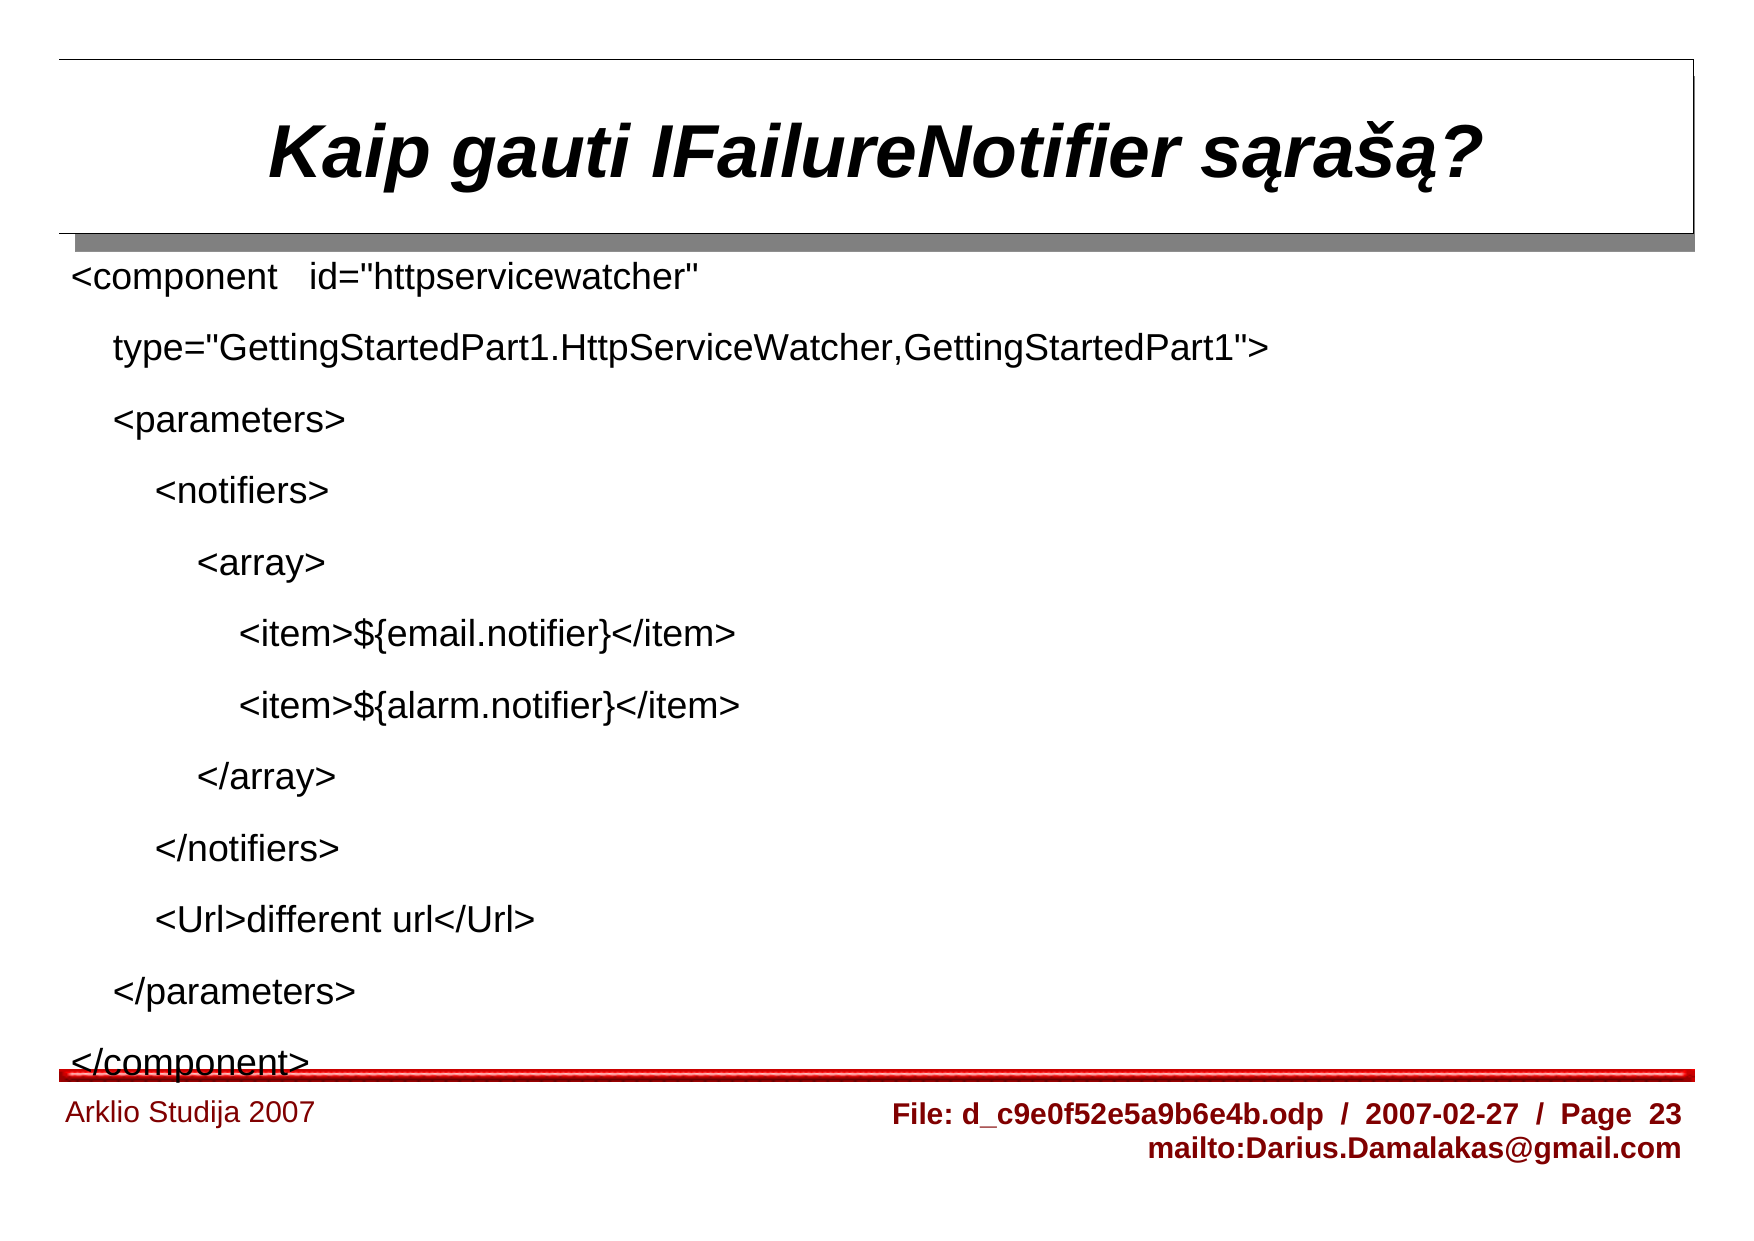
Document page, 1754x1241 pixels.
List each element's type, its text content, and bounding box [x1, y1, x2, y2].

picture [1298, 1069, 1695, 1082]
list <component id="httpservicewatcher" type="GettingStartedPart1.HttpServiceWatcher,GettingStartedPart1"> <parameters> <notifiers> <array> <item>${email.notifier}</item> <item>${alarm.notifier}</item> </array> </notifiers> <Url>different url</Url> </parameters> </component> [59, 255, 1298, 1085]
title Kaip gauti IFailureNotifier sąrašą? [59, 59, 1695, 244]
